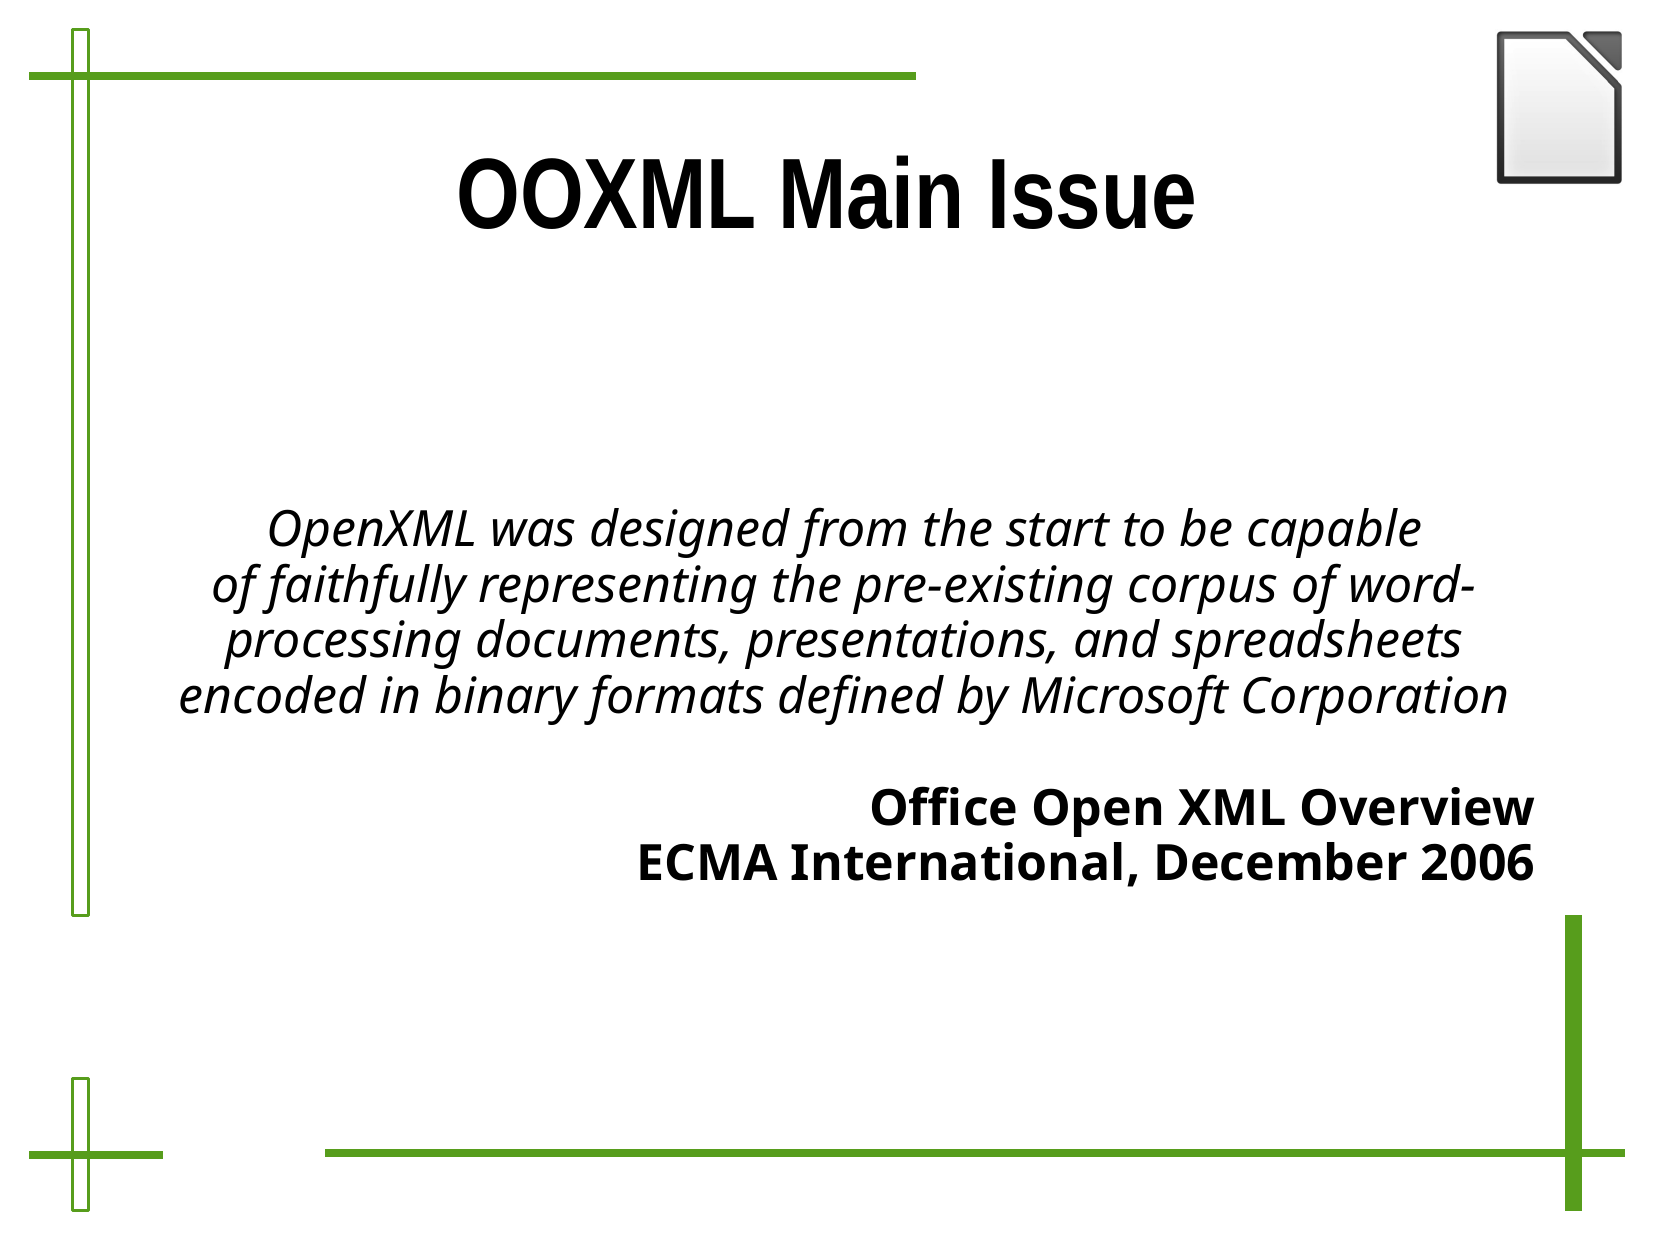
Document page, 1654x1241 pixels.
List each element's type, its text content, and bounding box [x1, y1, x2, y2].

title OOXML Main Issue [118, 118, 1536, 260]
picture [1494, 29, 1624, 186]
subtitle OpenXML was designed from the start to be capable of faithfully representing the pre-existing corpus of word-processing documents, presentations, and spreadsheets encoded in binary formats defined by Microsoft Corporation Office Open XML Overview ECMA International, December 2006 [118, 271, 1536, 1123]
